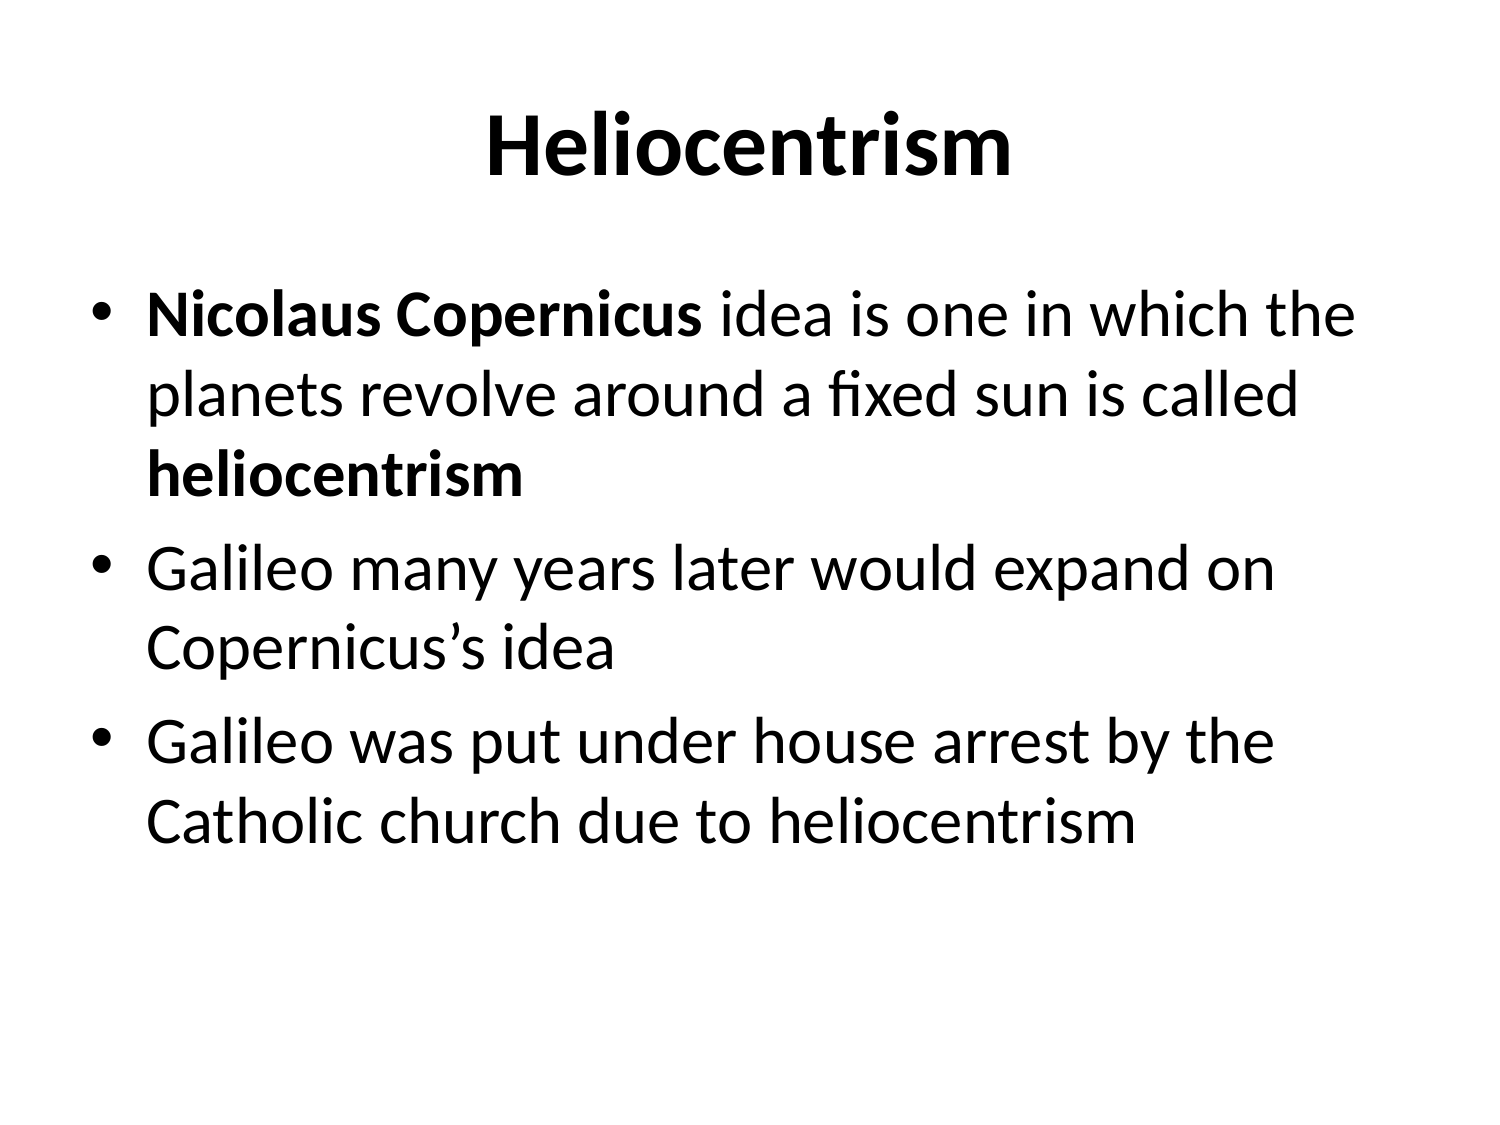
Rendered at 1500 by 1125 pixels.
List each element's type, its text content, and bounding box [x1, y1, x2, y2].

list Nicolaus Copernicus idea is one in which the planets revolve around a fixed sun is called heliocentrism Galileo many years later would expand on Copernicus’s idea Galileo was put under house arrest by the Catholic church due to heliocentrism [75, 262, 1425, 1005]
title Heliocentrism [75, 45, 1425, 233]
